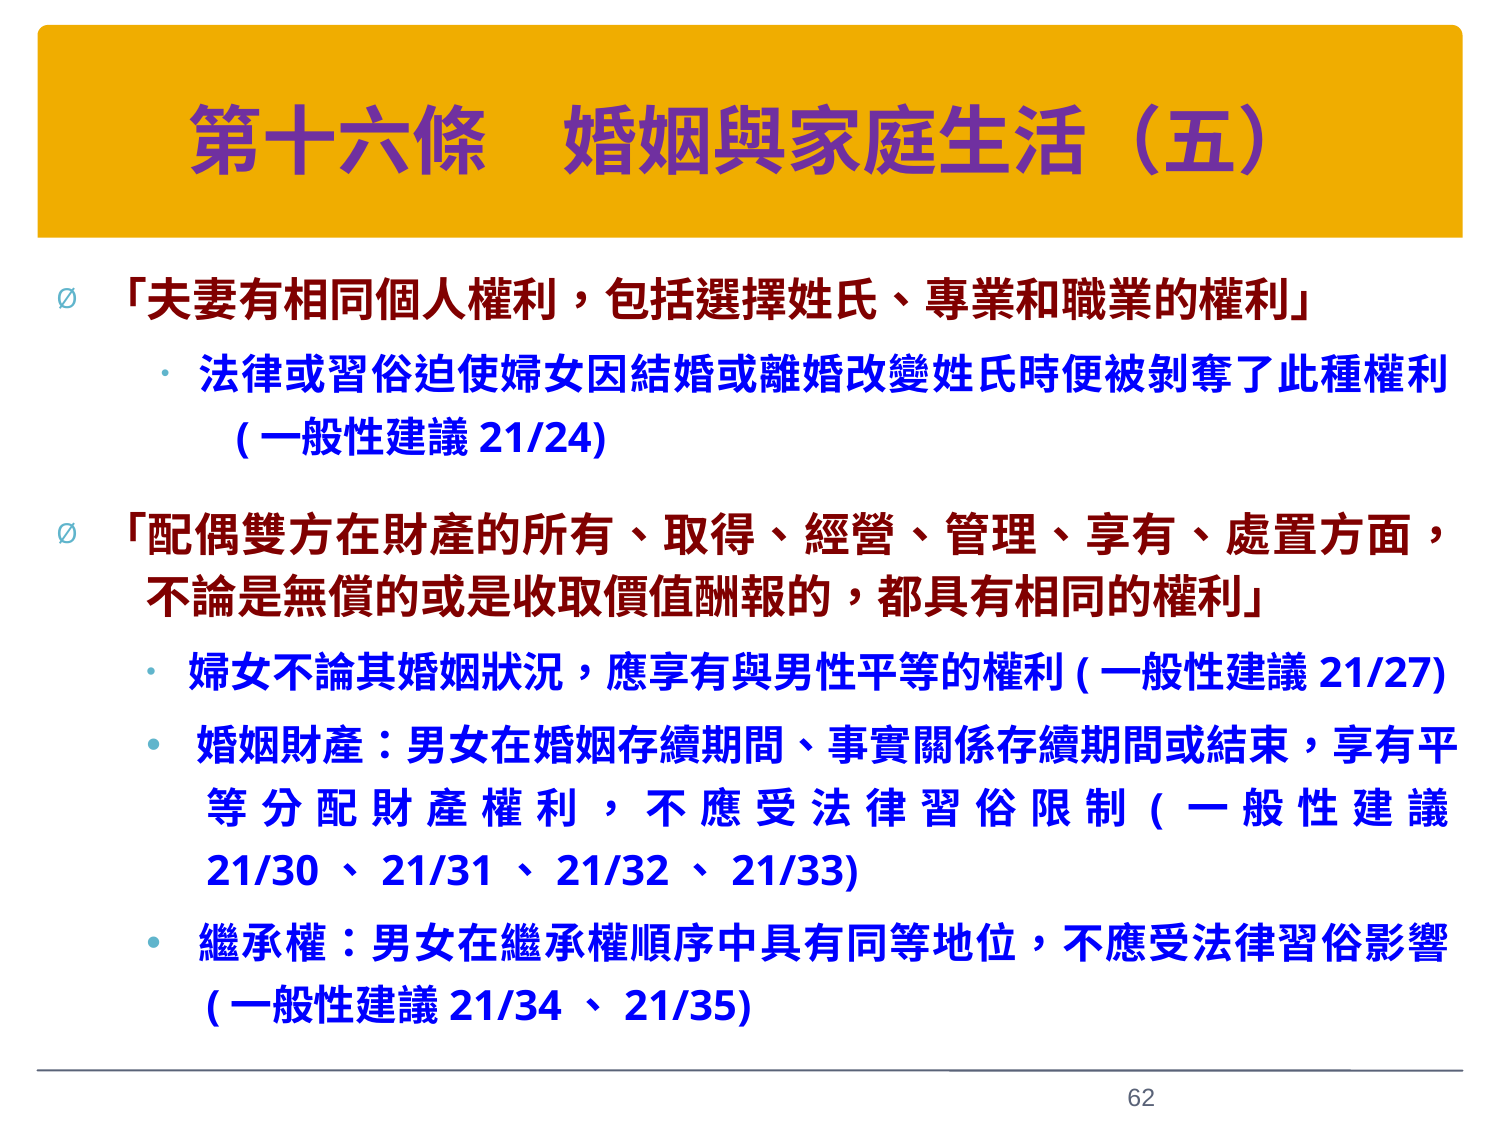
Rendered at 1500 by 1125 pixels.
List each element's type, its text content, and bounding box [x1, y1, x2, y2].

title 第十六條 婚姻與家庭生活（五） [50, 45, 1451, 233]
text_box 62 [1112, 1069, 1463, 1123]
list 「夫妻有相同個人權利，包括選擇姓氏、專業和職業的權利」 法律或習俗迫使婦女因結婚或離婚改變姓氏時便被剝奪了此種權利(一般性建議21/24) 「配偶雙方在財產的所有、取得、經營、管理、享有、處置方面，不論是無償的或是收取價值酬報的，都具有相同的權利」 婦女不論其婚姻狀況，應享有與男性平等的權利(一般性建議21/27) 婚姻財產：男女在婚姻存續期間、事實關係存續期間或結束，享有平等分配財產權利，不應受法律習俗限制(一般性建議21/30、21/31、21/32、21/33) 繼承權：男女在繼承權順序中具有同等地位，不應受法律習俗影響(一般性建議21/34、21/35) [41, 255, 1474, 1118]
